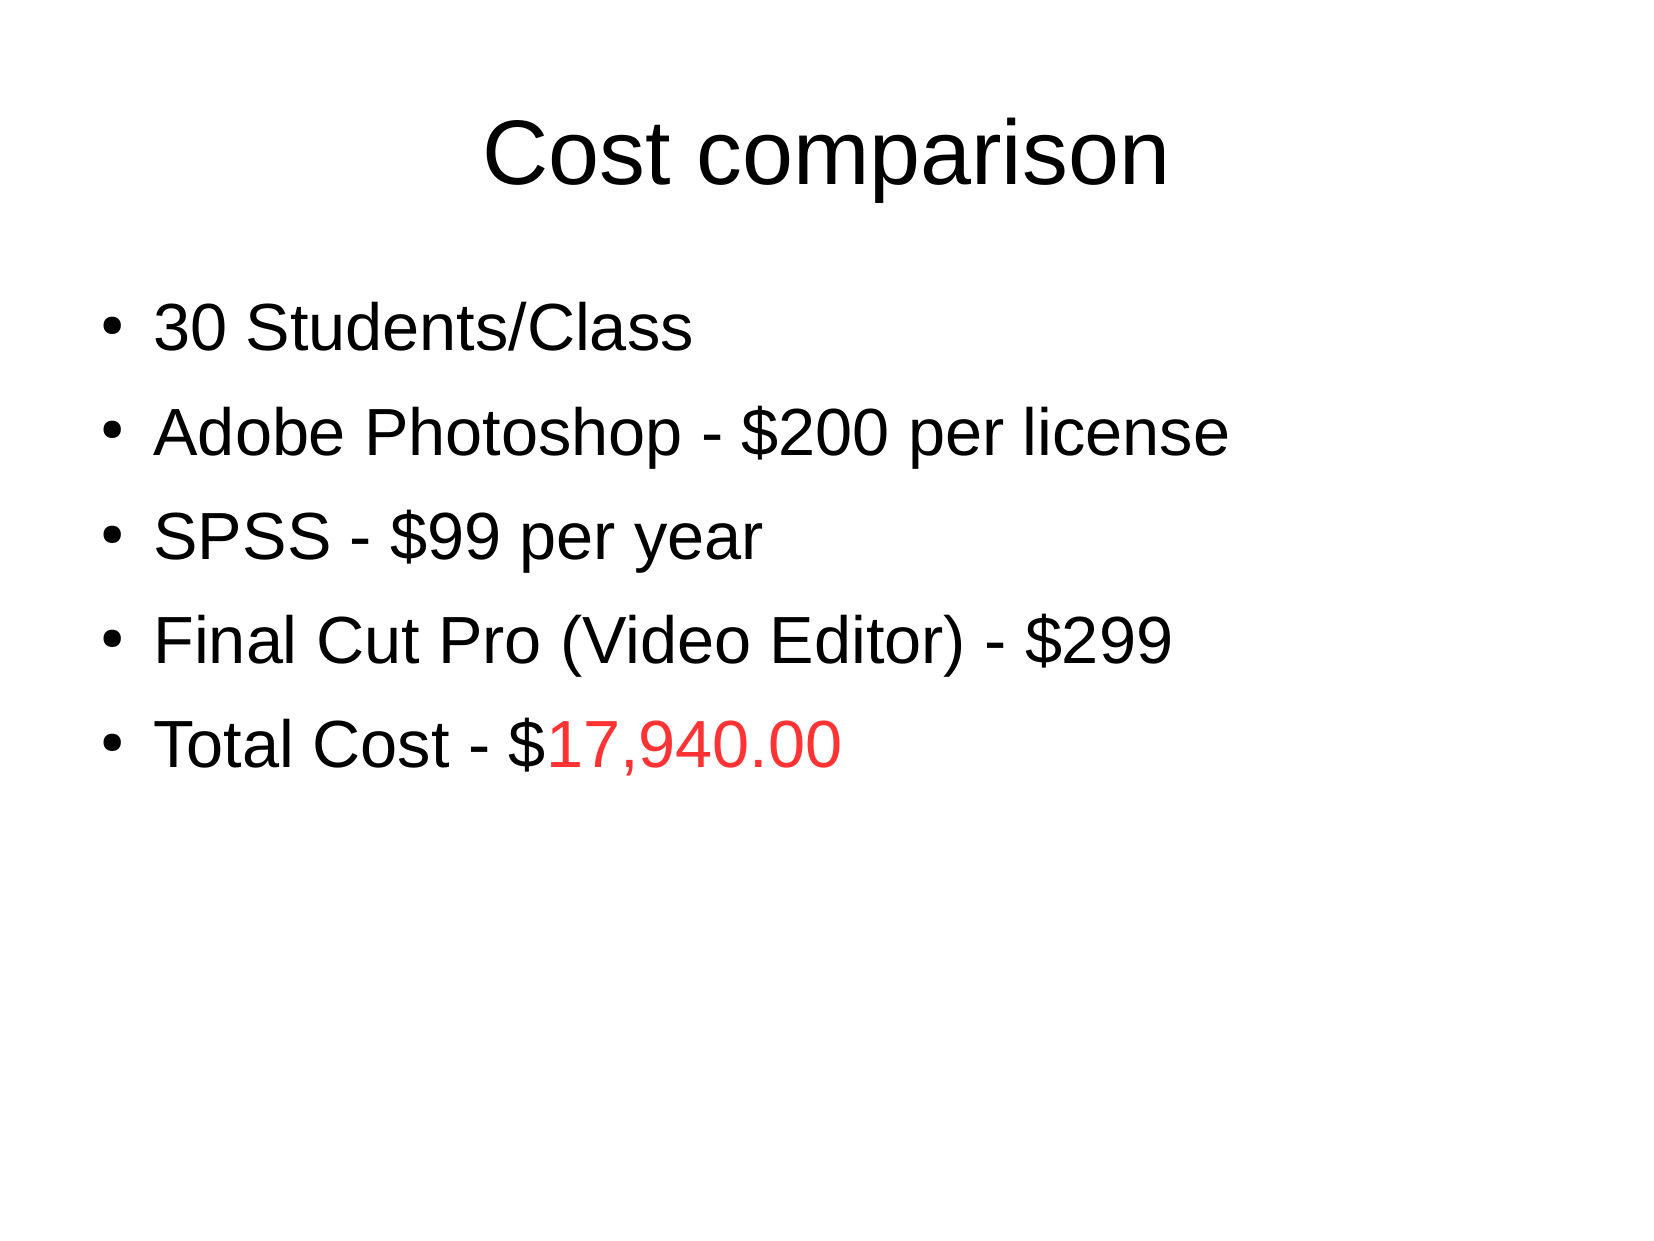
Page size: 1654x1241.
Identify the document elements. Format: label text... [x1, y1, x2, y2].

title Cost comparison [82, 49, 1571, 257]
list 30 Students/Class Adobe Photoshop - $200 per license SPSS - $99 per year Final Cut Pro (Video Editor) - $299 Total Cost - $17,940.00 [82, 290, 1571, 1010]
